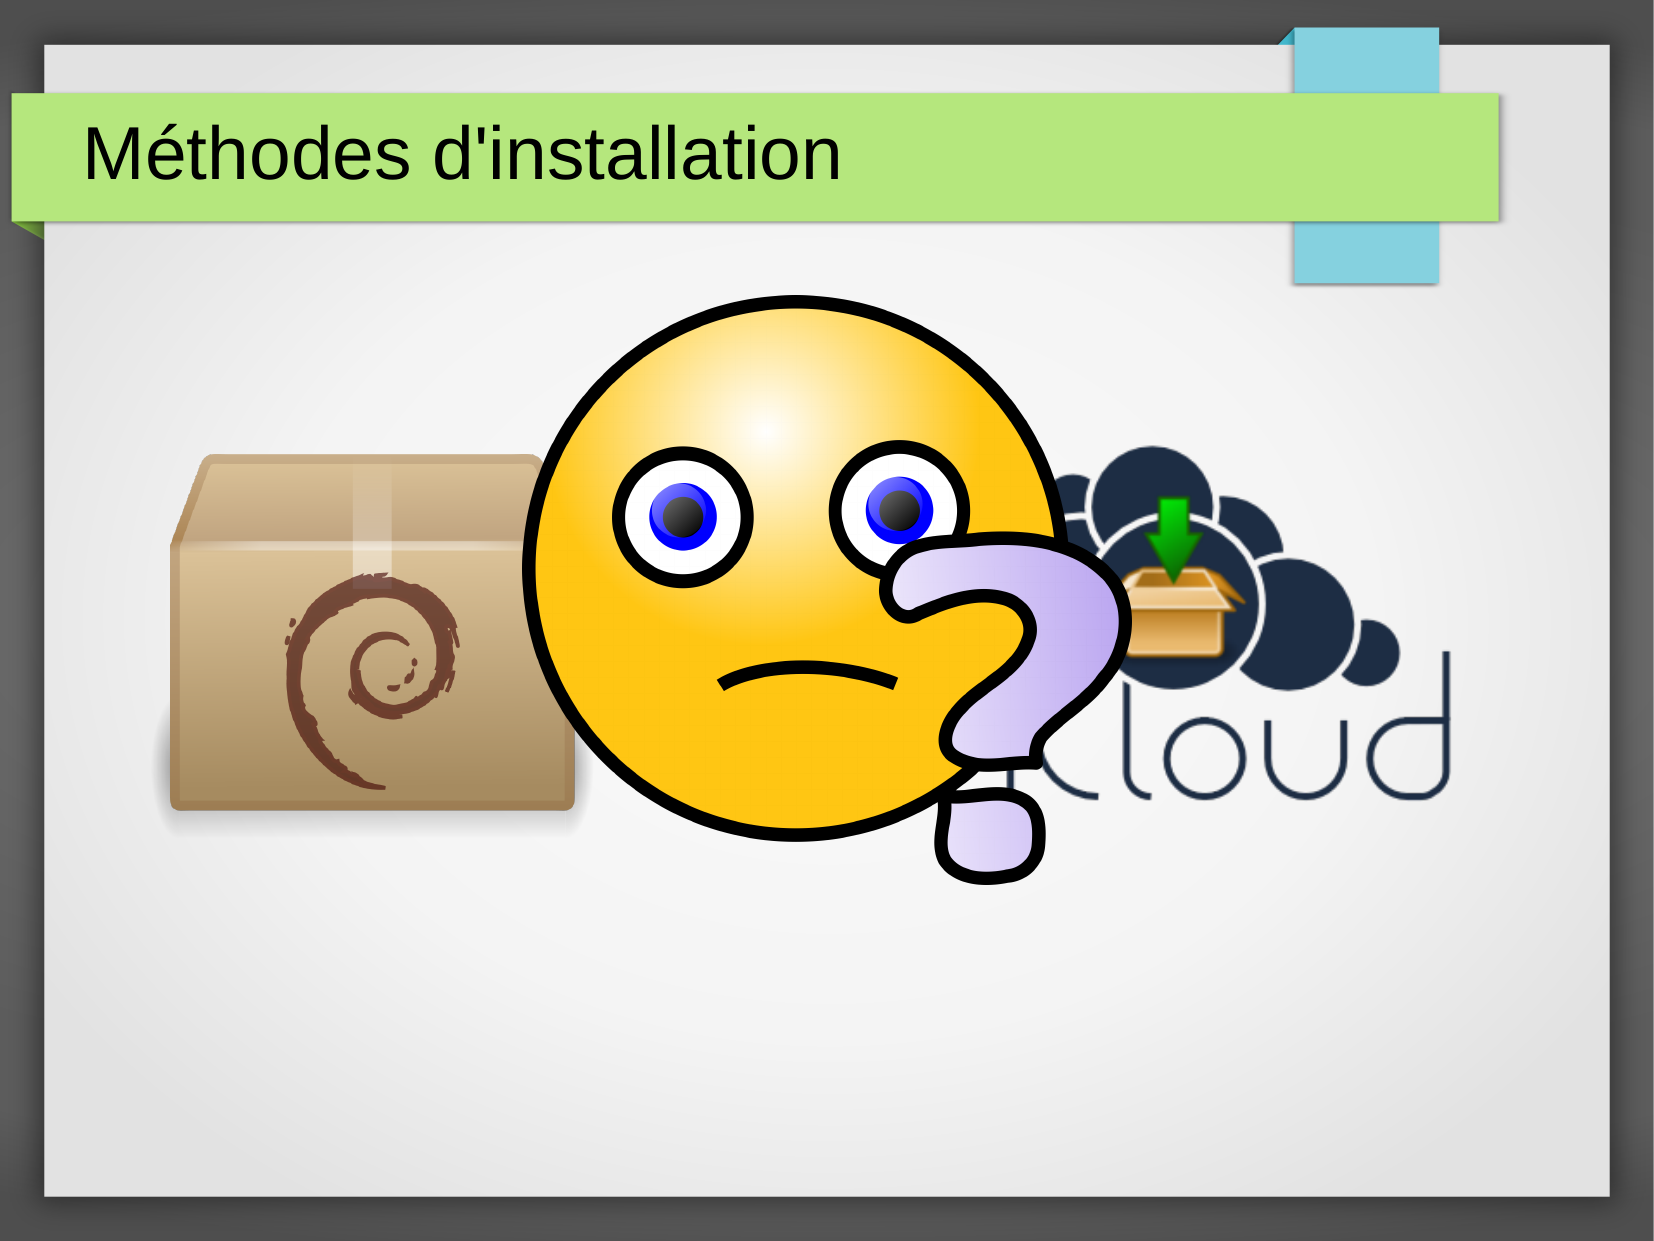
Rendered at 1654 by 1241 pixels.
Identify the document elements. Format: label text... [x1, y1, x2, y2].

picture [0, 0, 1654, 1241]
title Méthodes d'installation [82, 94, 1264, 213]
